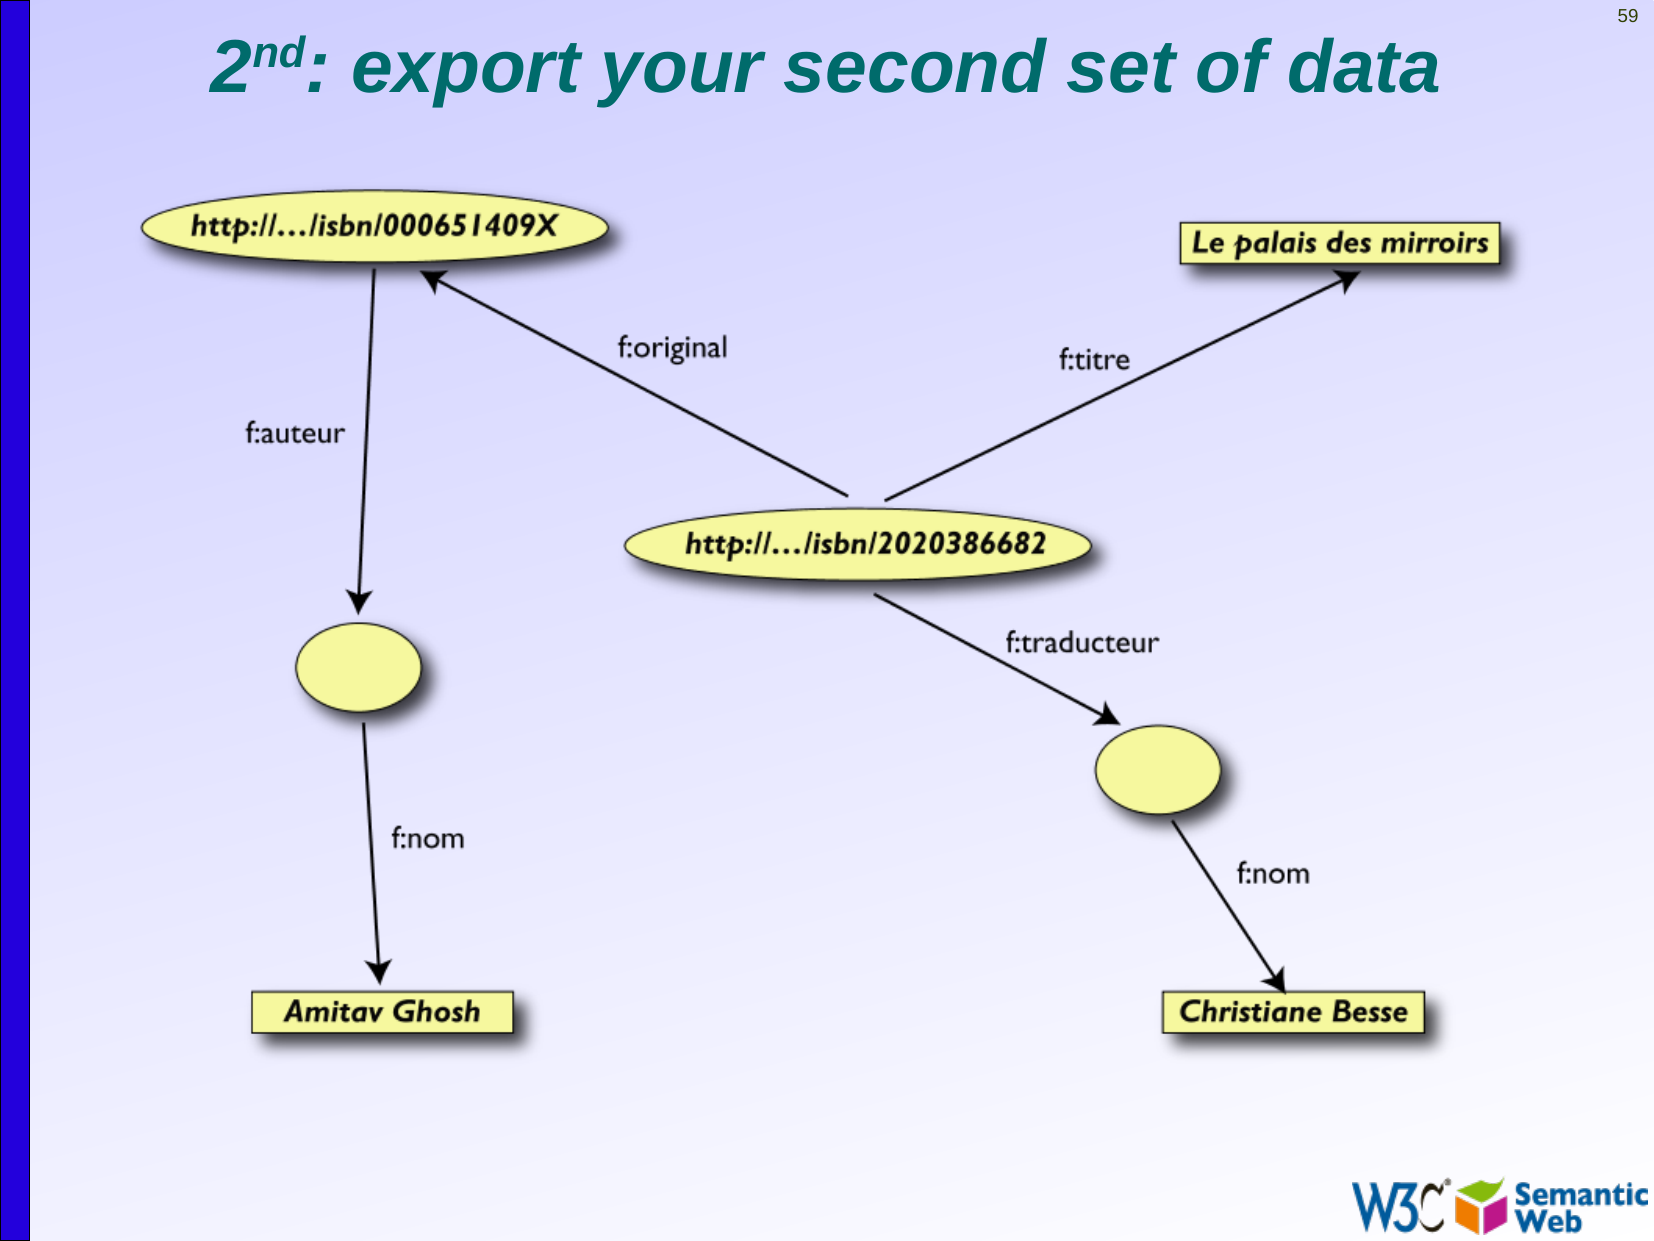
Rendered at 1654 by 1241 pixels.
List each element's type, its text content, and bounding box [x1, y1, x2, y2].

title 2nd: export your second set of data [0, 5, 1654, 125]
picture [1352, 1175, 1648, 1235]
picture [128, 177, 1535, 1070]
